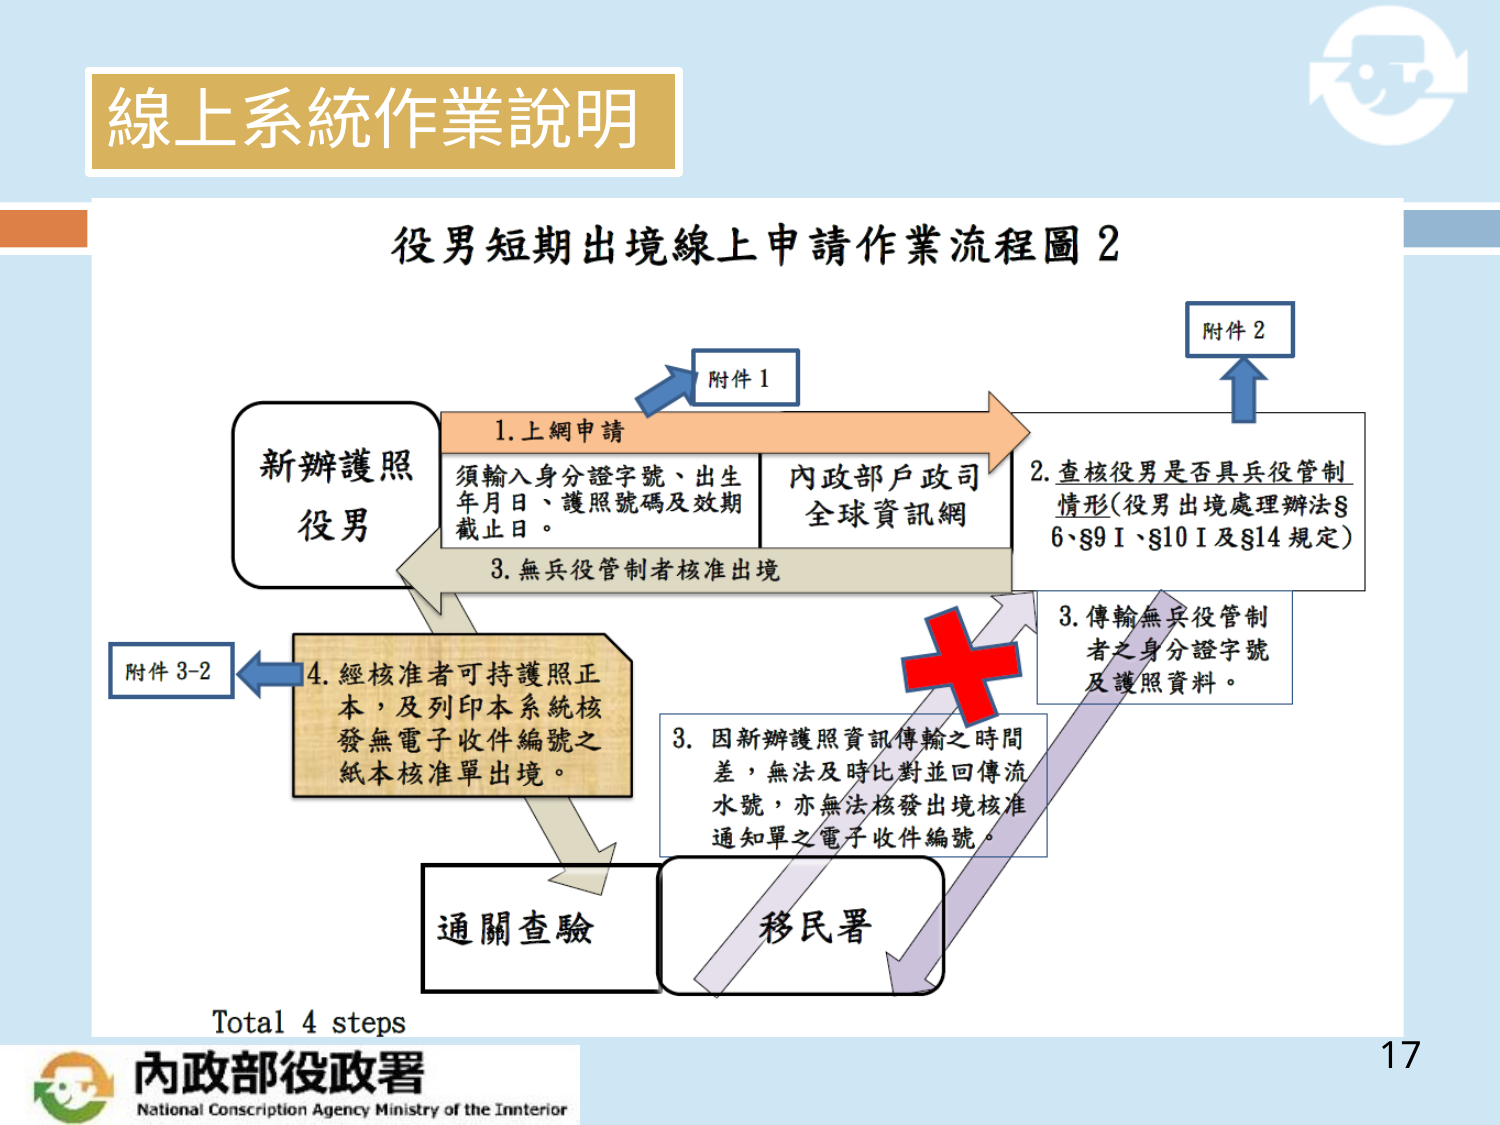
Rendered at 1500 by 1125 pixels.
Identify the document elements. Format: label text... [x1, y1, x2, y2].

slide_number <編號> [1364, 1023, 1452, 1086]
picture [0, 1045, 580, 1125]
picture [1305, 0, 1473, 153]
text_box 線上系統作業說明 [88, 70, 680, 173]
picture [91, 198, 1404, 1037]
